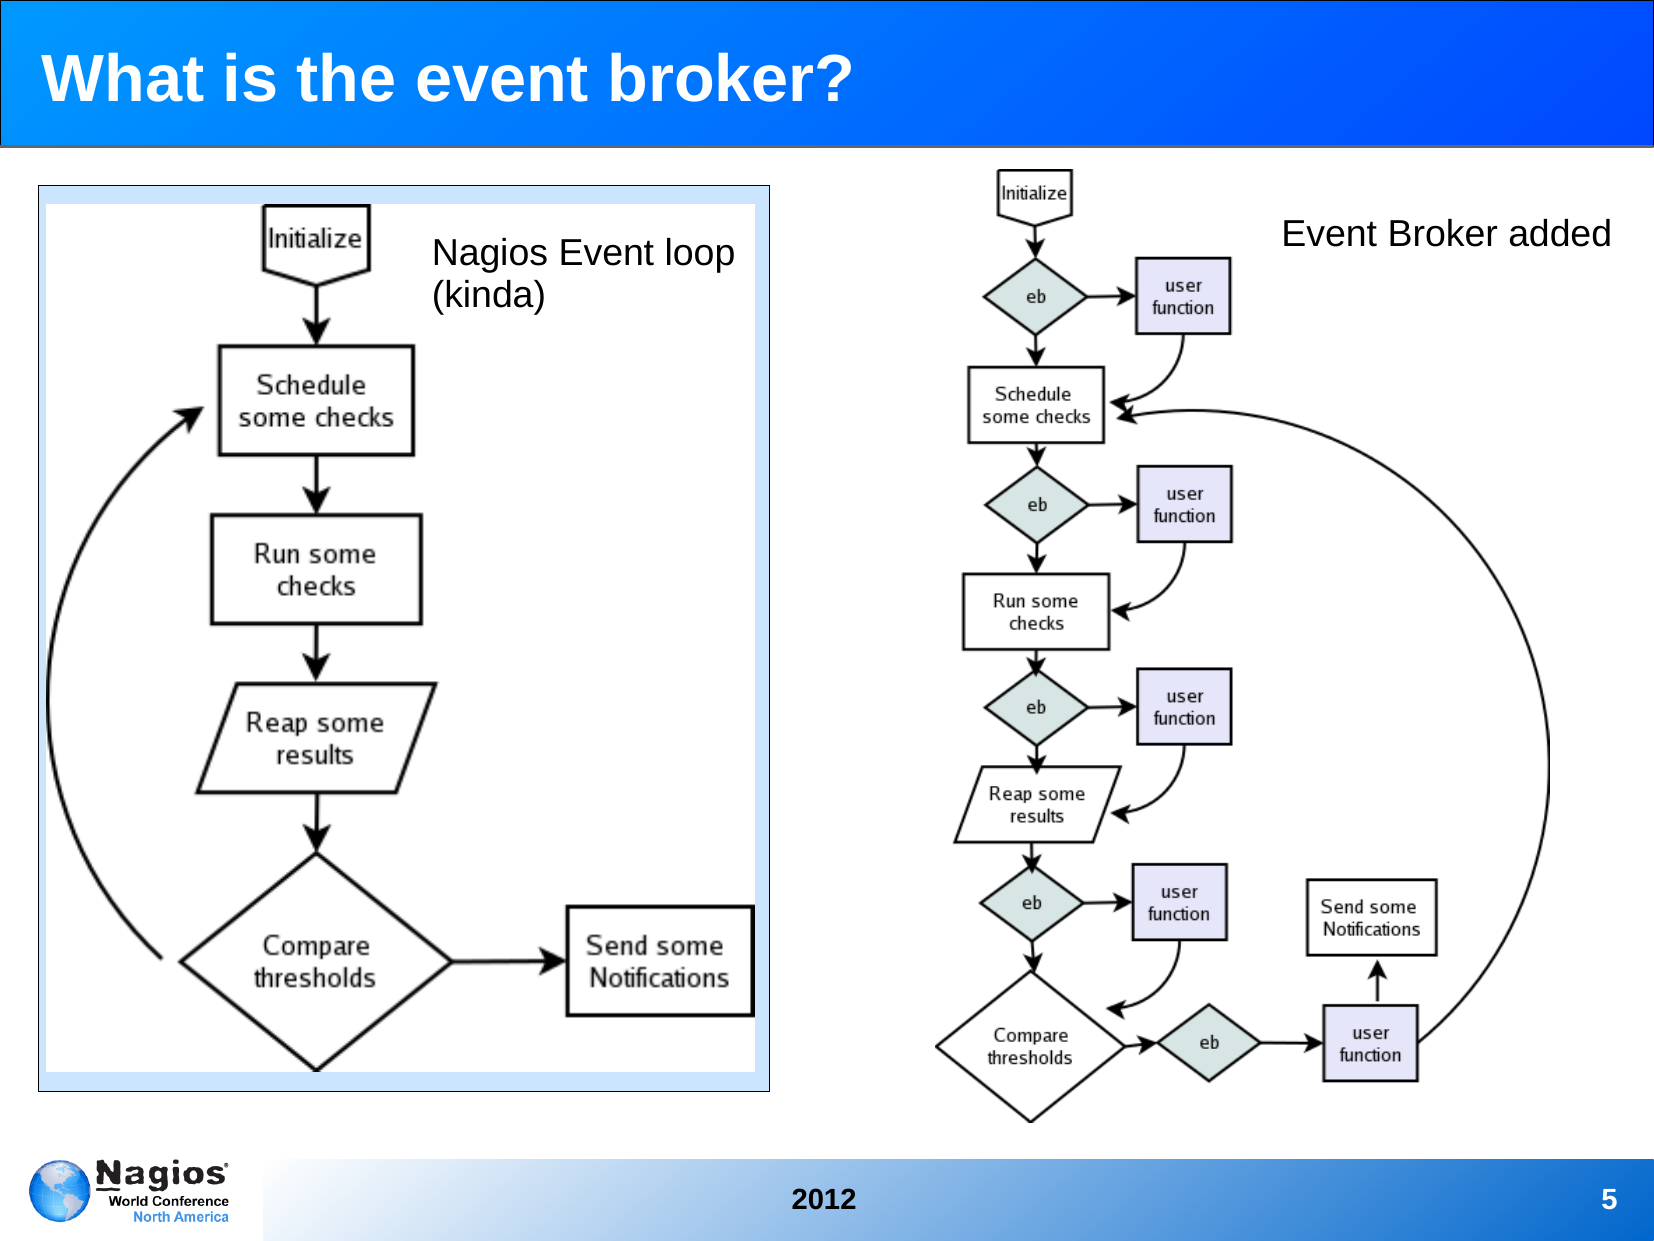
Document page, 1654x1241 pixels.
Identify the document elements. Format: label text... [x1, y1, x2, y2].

text_box Nagios Event loop (kinda) [417, 224, 751, 323]
title What is the event broker? [41, 29, 1248, 127]
picture [29, 1159, 229, 1235]
picture [46, 204, 755, 1072]
text_box [38, 185, 770, 1092]
picture [935, 169, 1550, 1123]
text_box Event Broker added [1266, 204, 1628, 262]
